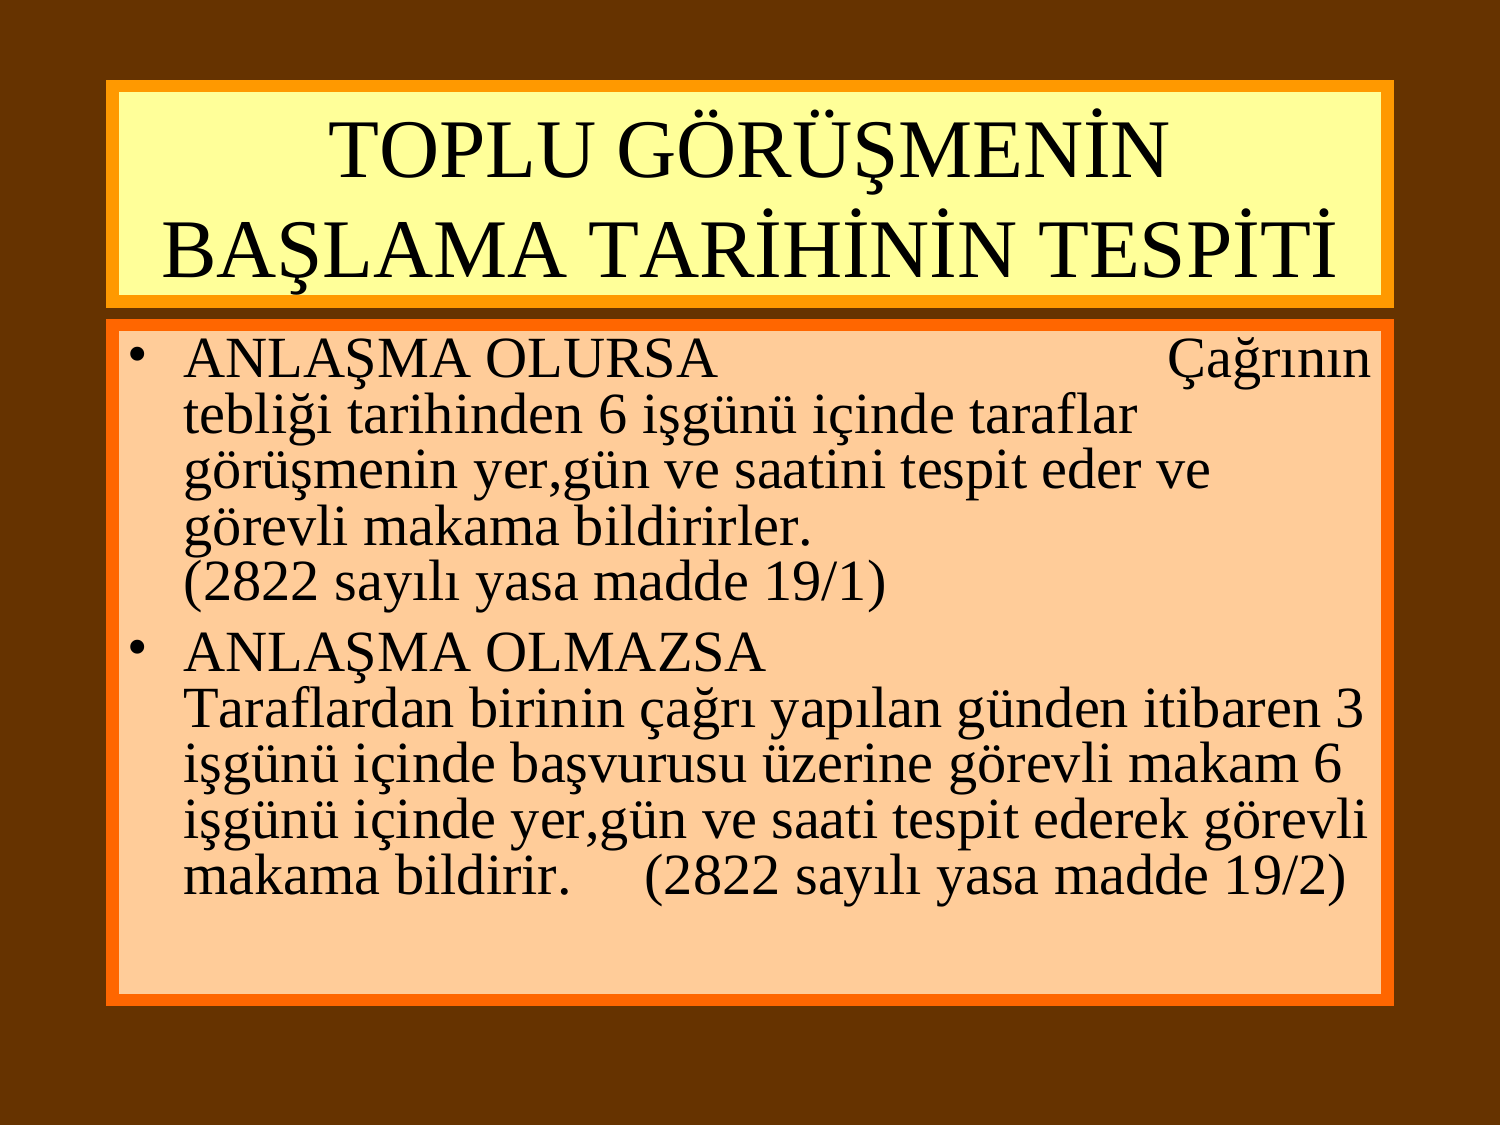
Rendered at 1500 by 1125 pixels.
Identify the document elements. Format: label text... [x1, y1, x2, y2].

list ANLAŞMA OLURSA Çağrının tebliği tarihinden 6 işgünü içinde taraflar görüşmenin yer,gün ve saatini tespit eder ve görevli makama bildirirler. (2822 sayılı yasa madde 19/1) ANLAŞMA OLMAZSA Taraflardan birinin çağrı yapılan günden itibaren 3 işgünü içinde başvurusu üzerine görevli makam 6 işgünü içinde yer,gün ve saati tespit ederek görevli makama bildirir. (2822 sayılı yasa madde 19/2) [112, 324, 1388, 1000]
title TOPLU GÖRÜŞMENİN BAŞLAMA TARİHİNİN TESPİTİ [112, 86, 1388, 302]
